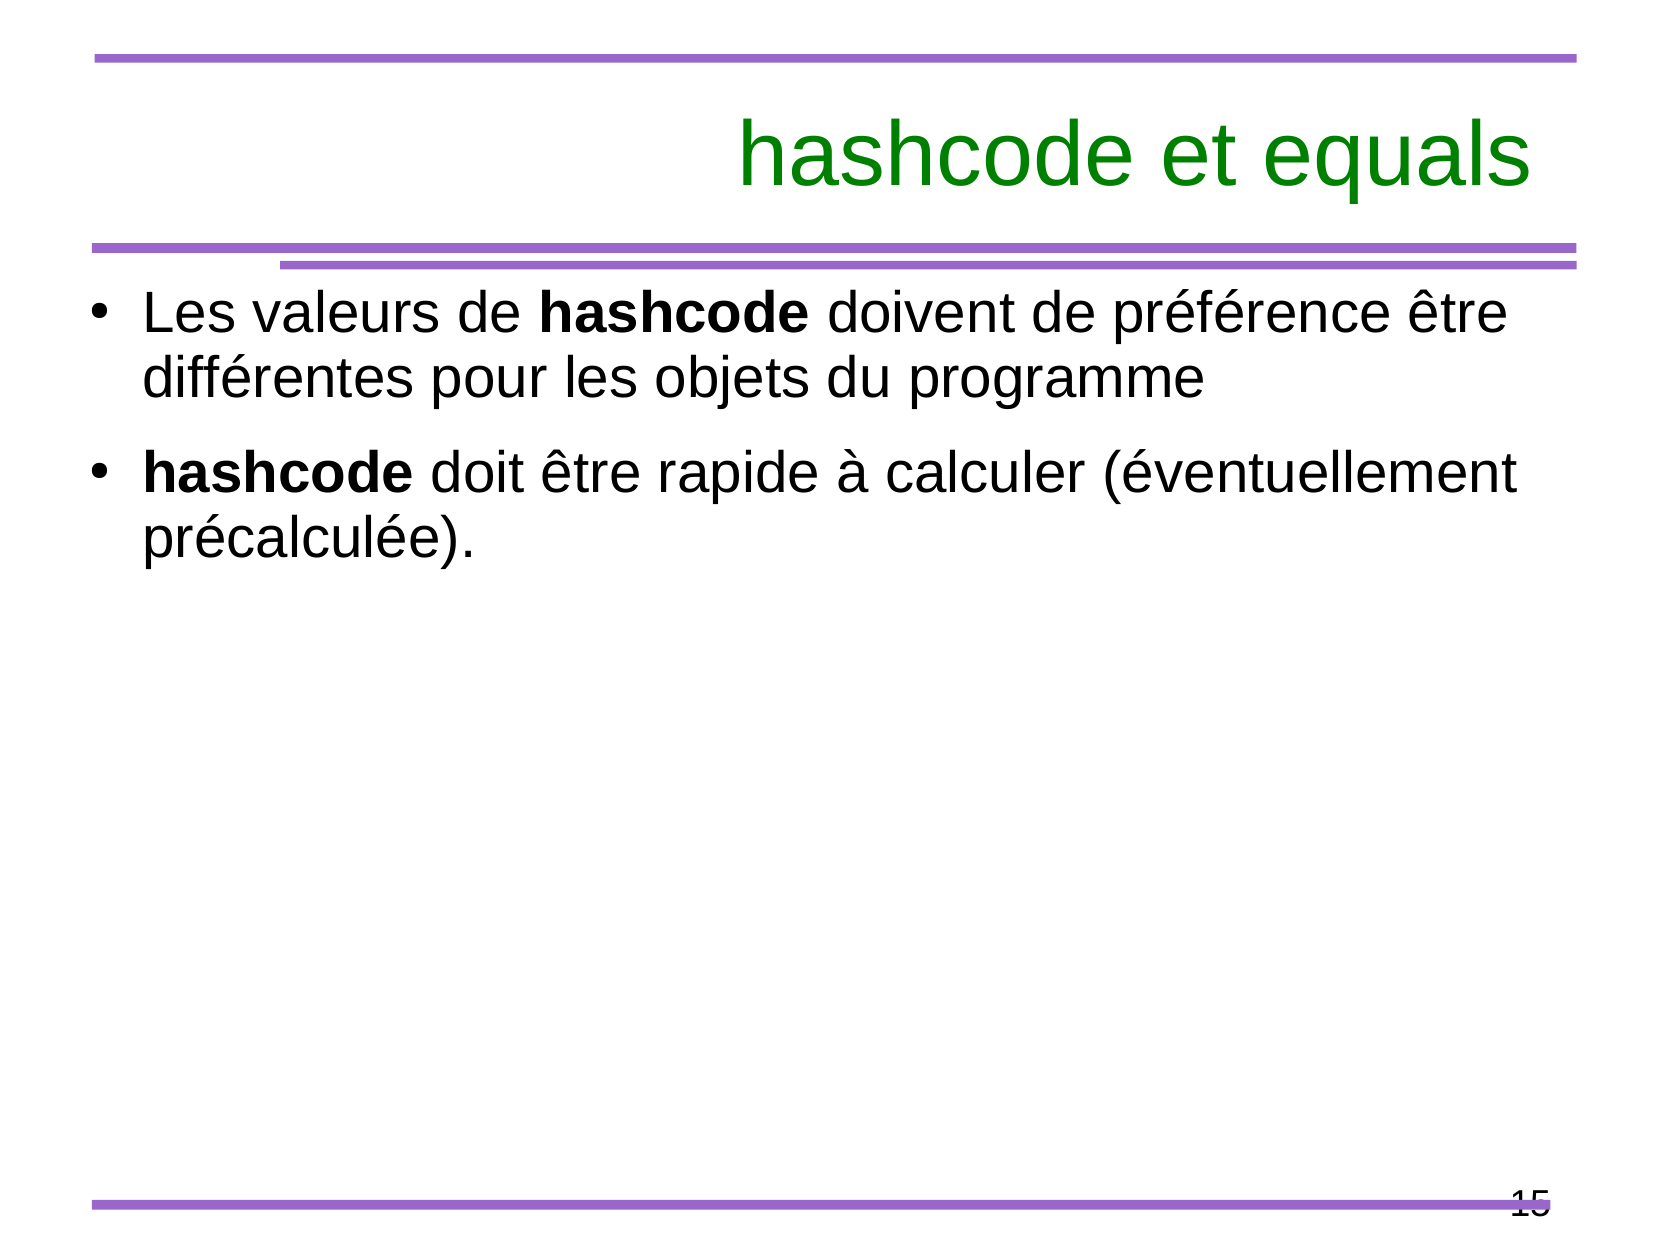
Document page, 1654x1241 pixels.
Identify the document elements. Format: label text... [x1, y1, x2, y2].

title hashcode et equals [121, 49, 1534, 257]
list Les valeurs de hashcode doivent de préférence être différentes pour les objets du programme hashcode doit être rapide à calculer (éventuellement précalculée). [71, 279, 1583, 1179]
